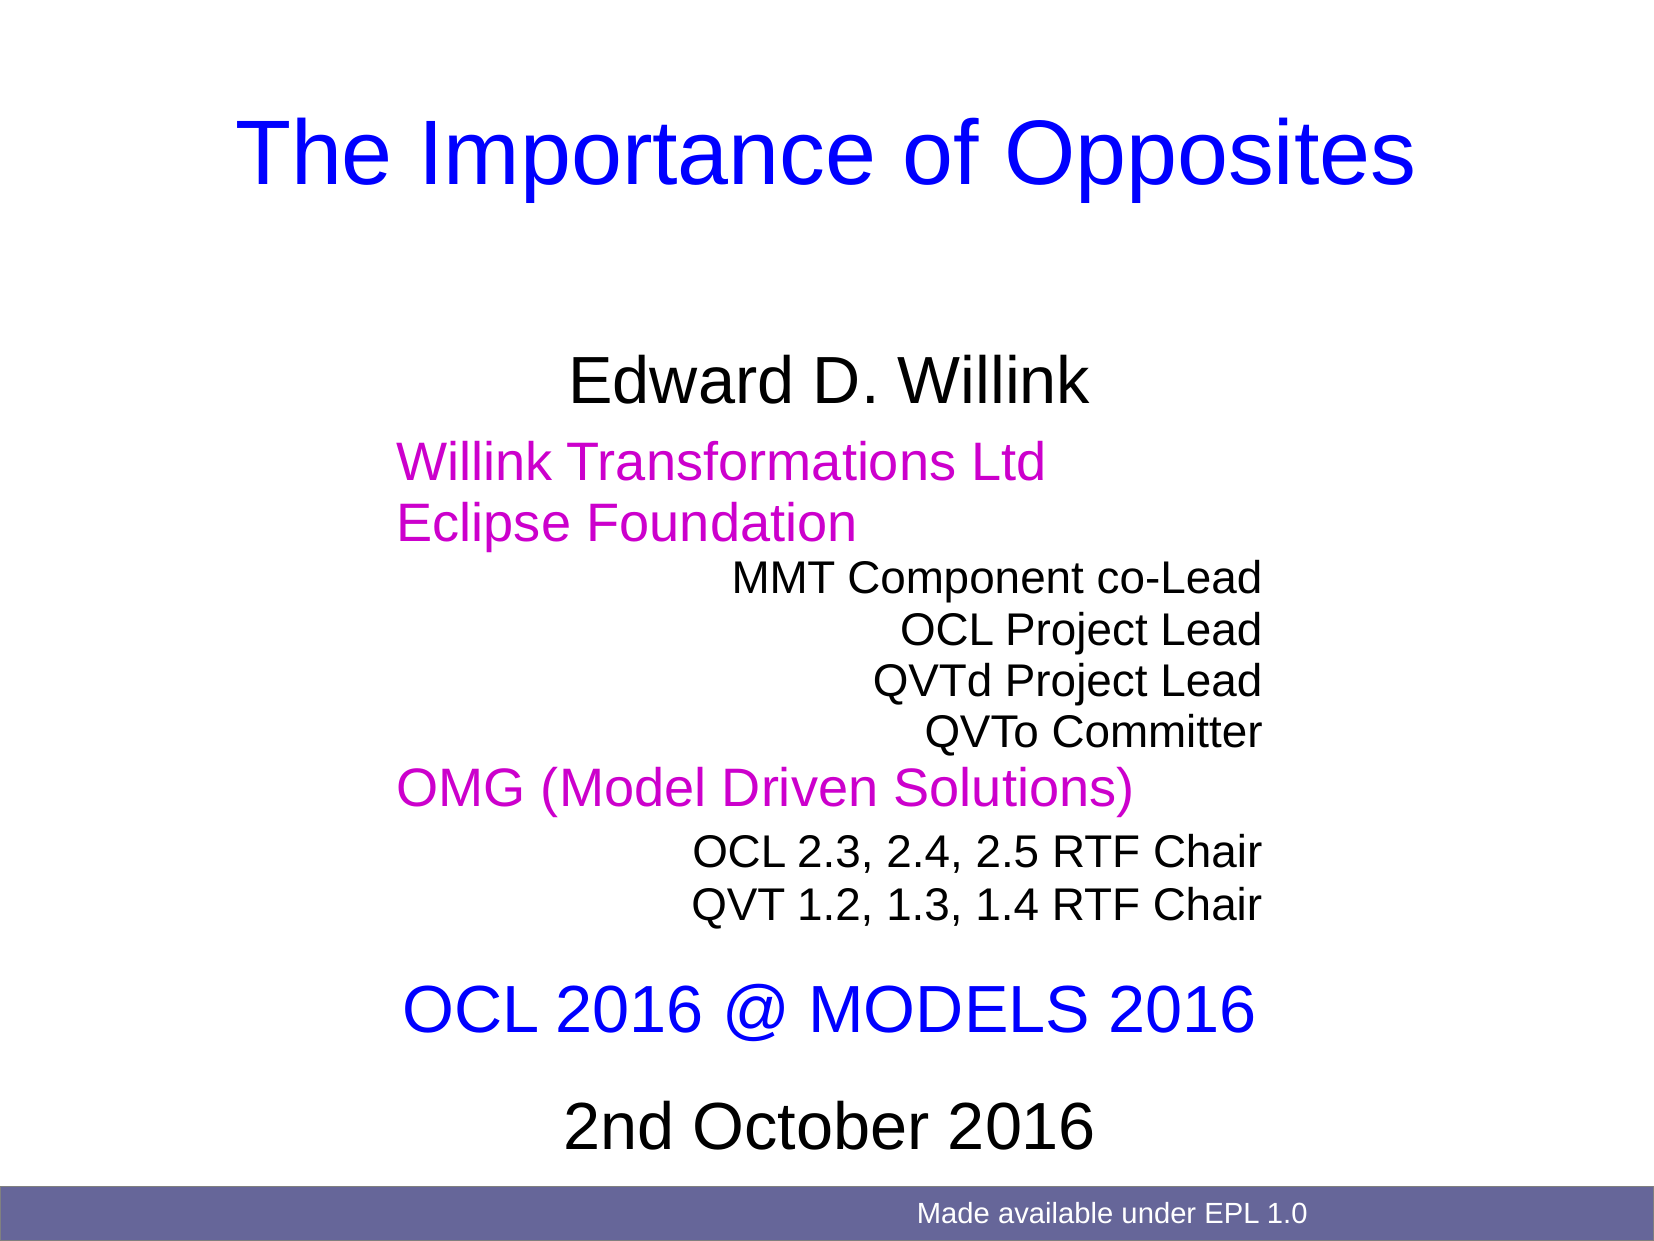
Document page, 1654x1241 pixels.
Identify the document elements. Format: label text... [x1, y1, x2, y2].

title The Importance of Opposites [59, 0, 1595, 307]
subtitle Edward D. Willink Willink Transformations Ltd Eclipse Foundation MMT Component co-Lead OCL Project Lead QVTd Project Lead QVTo Committer OMG (Model Driven Solutions) OCL 2.3, 2.4, 2.5 RTF Chair QVT 1.2, 1.3, 1.4 RTF Chair OCL 2016 @ MODELS 2016 2nd October 2016 [396, 324, 1263, 1182]
